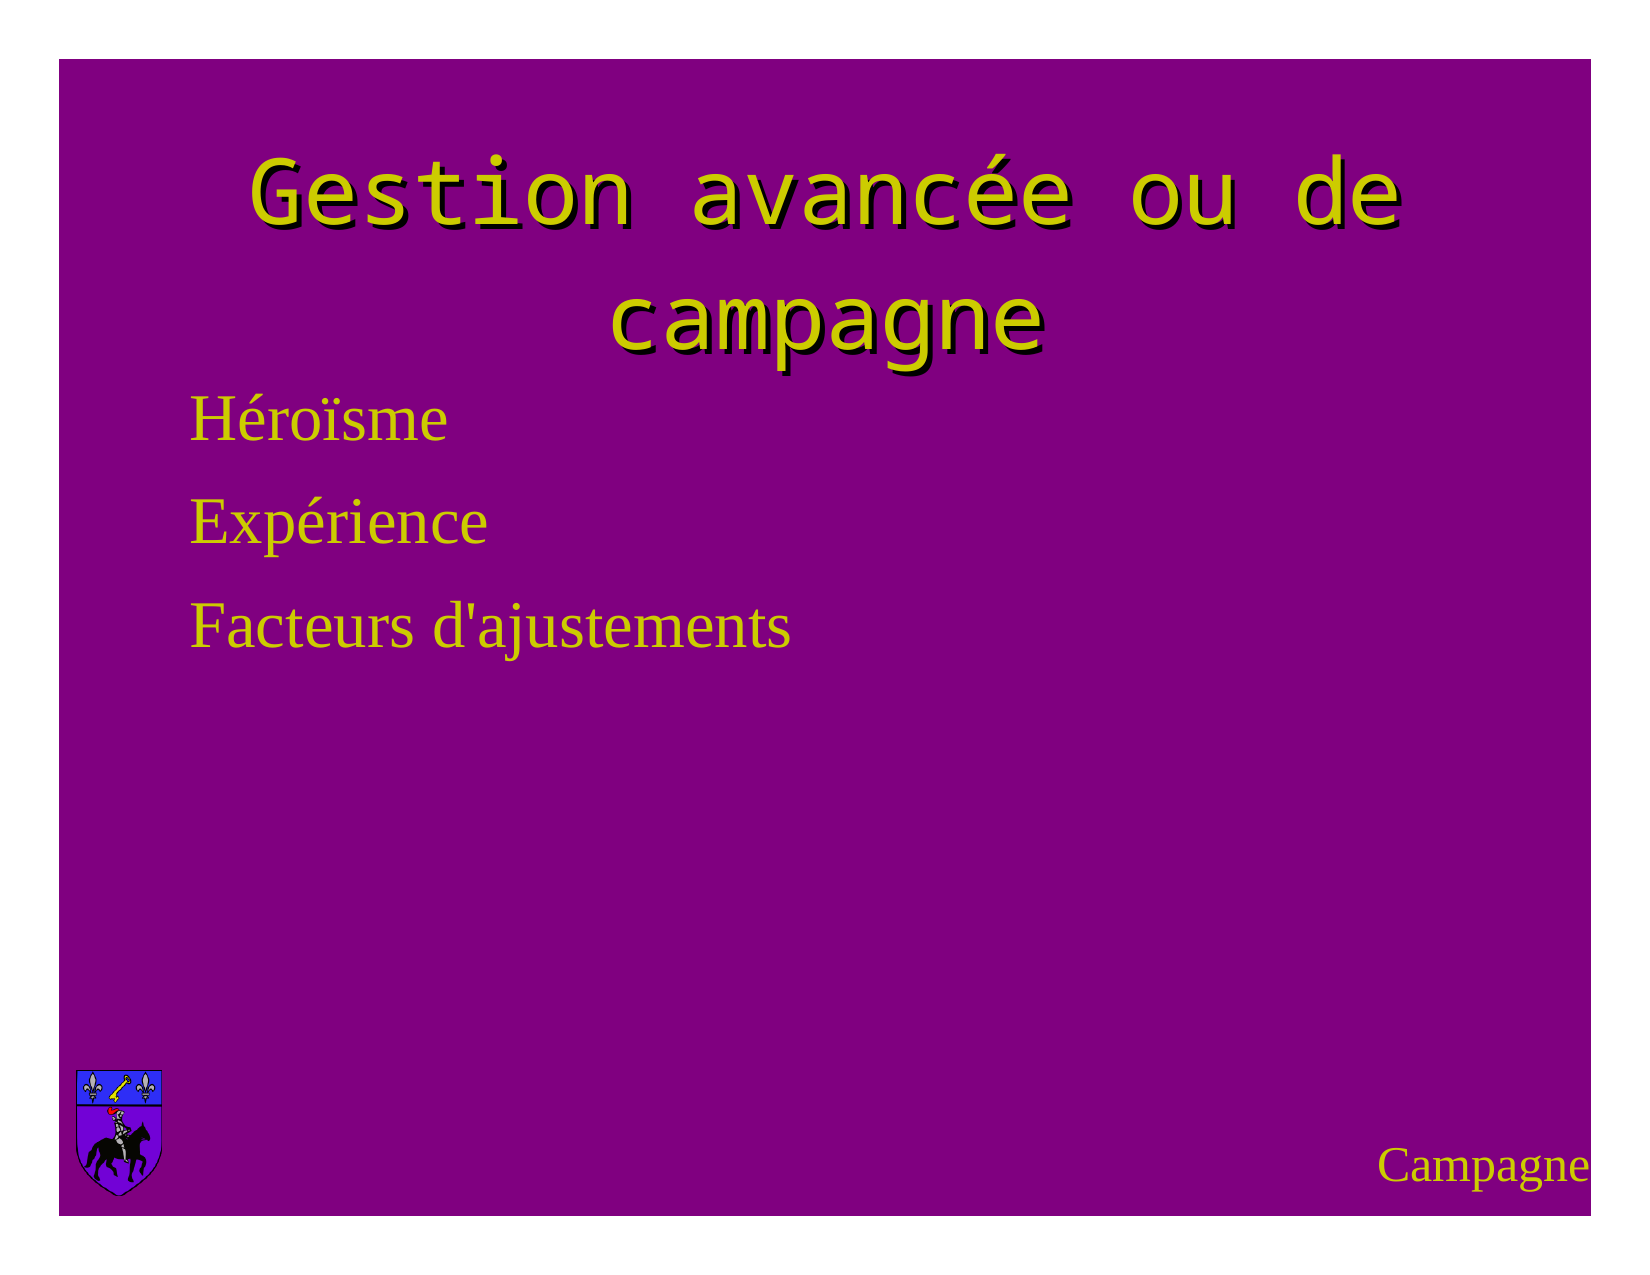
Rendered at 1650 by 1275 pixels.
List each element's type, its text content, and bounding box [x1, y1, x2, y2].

title Gestion avancée ou de campagne [171, 131, 1480, 372]
list Héroïsme Expérience Facteurs d'ajustements [171, 380, 1480, 1110]
picture [76, 1070, 162, 1196]
text_box Campagne [1196, 1136, 1592, 1194]
